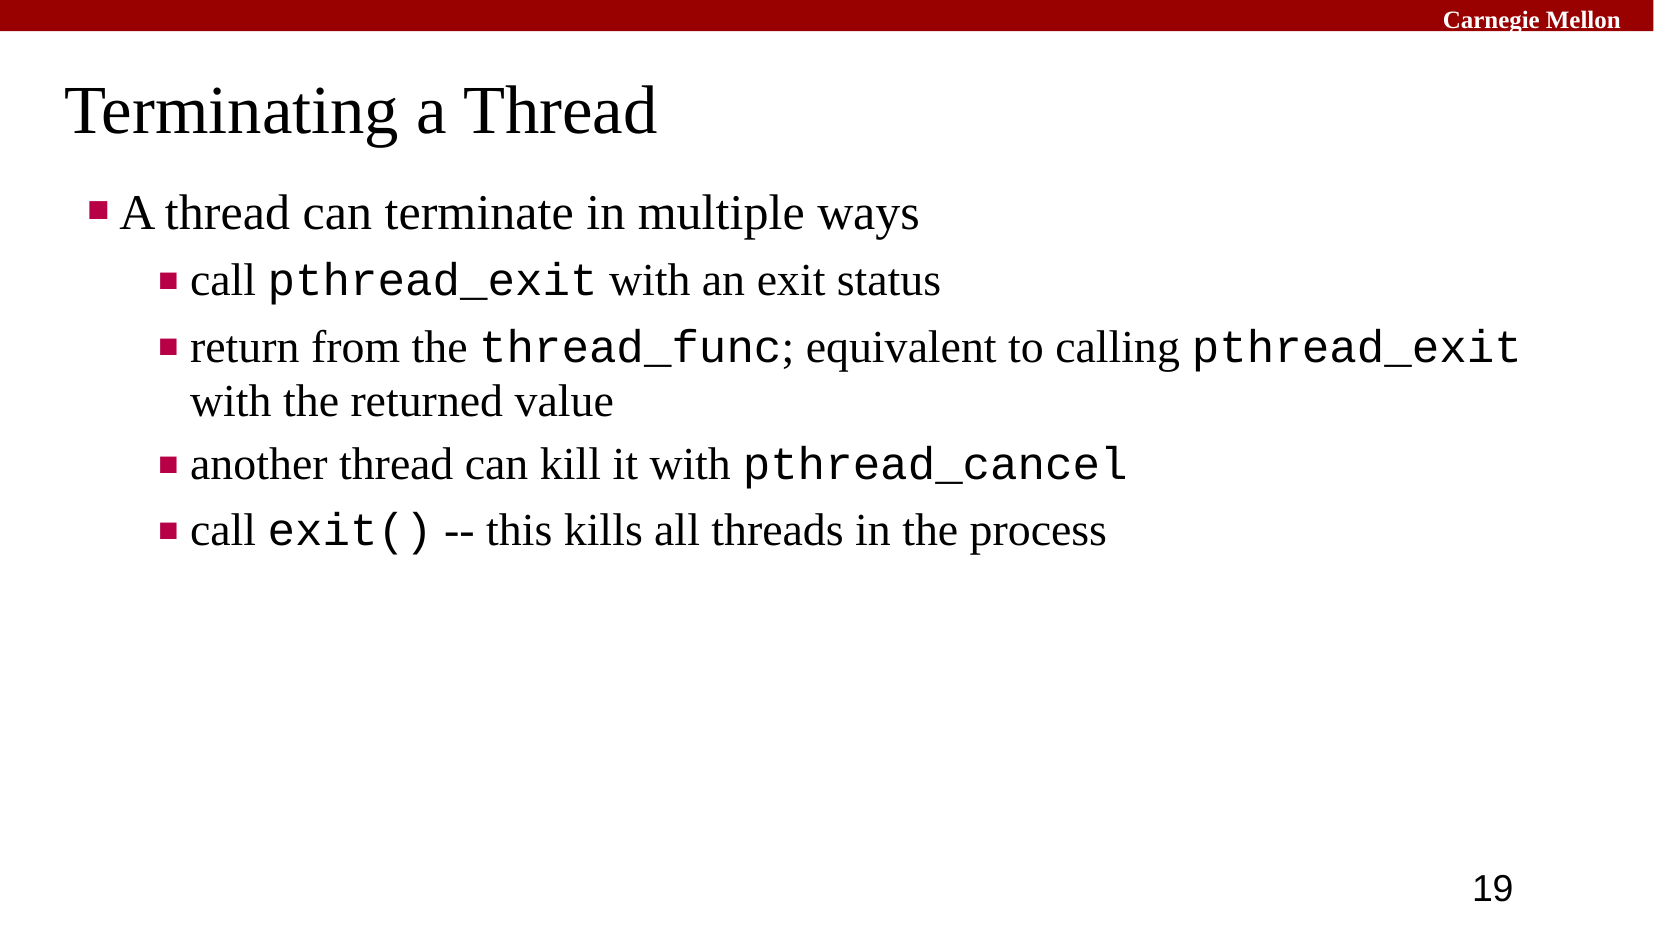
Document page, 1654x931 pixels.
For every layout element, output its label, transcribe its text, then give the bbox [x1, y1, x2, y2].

list A thread can terminate in multiple ways call pthread_exit with an exit status return from the thread_func; equivalent to calling pthread_exit with the returned value another thread can kill it with pthread_cancel call exit() -- this kills all threads in the process [71, 184, 1576, 859]
title Terminating a Thread [64, 58, 1576, 163]
